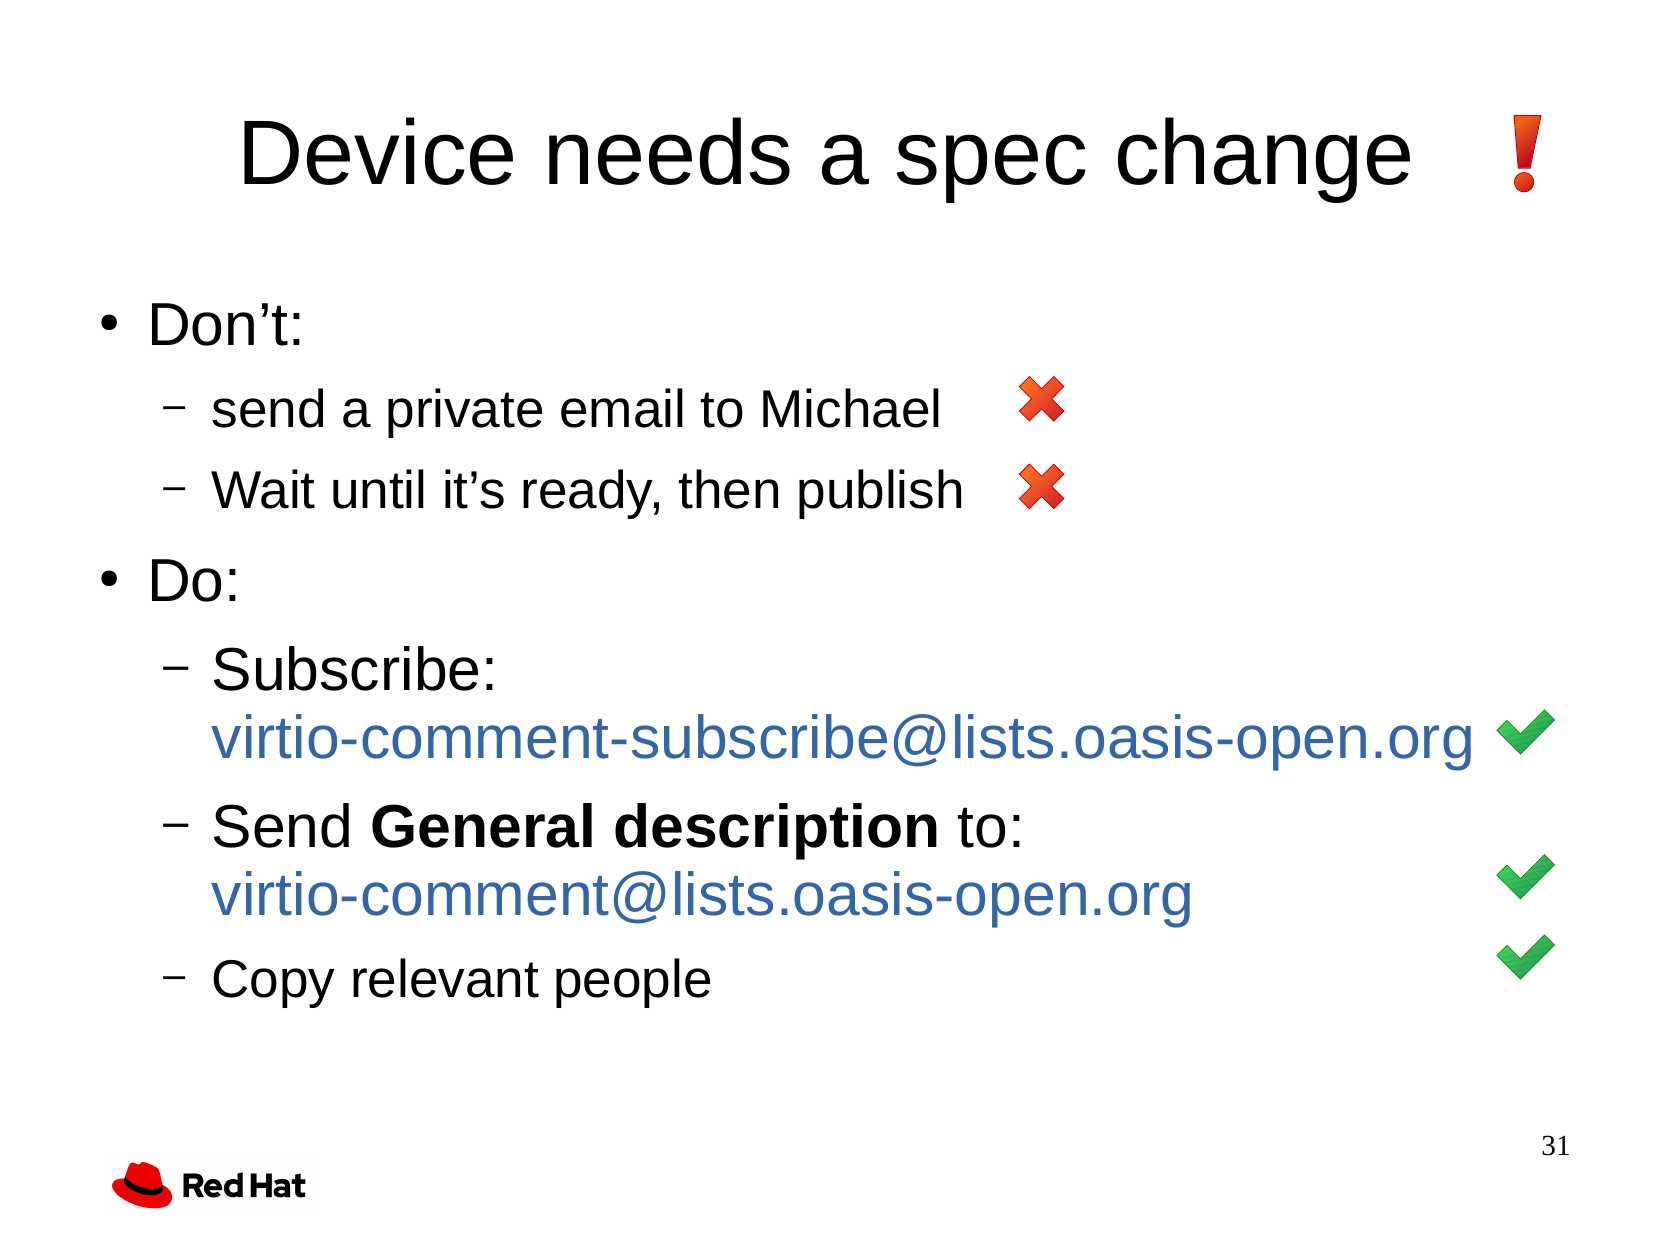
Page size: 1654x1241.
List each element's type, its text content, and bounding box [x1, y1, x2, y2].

picture [1470, 97, 1583, 211]
list Don’t: send a private email to Michael Wait until it’s ready, then publish Do: Subscribe: virtio-comment-subscribe@lists.oasis-open.org Send General description to: virtio-comment@lists.oasis-open.org Copy relevant people [82, 290, 1571, 1010]
picture [1002, 360, 1081, 438]
picture [1002, 447, 1081, 526]
picture [1485, 690, 1566, 771]
picture [105, 1154, 314, 1216]
title Device needs a spec change [82, 49, 1571, 257]
picture [1485, 834, 1566, 996]
